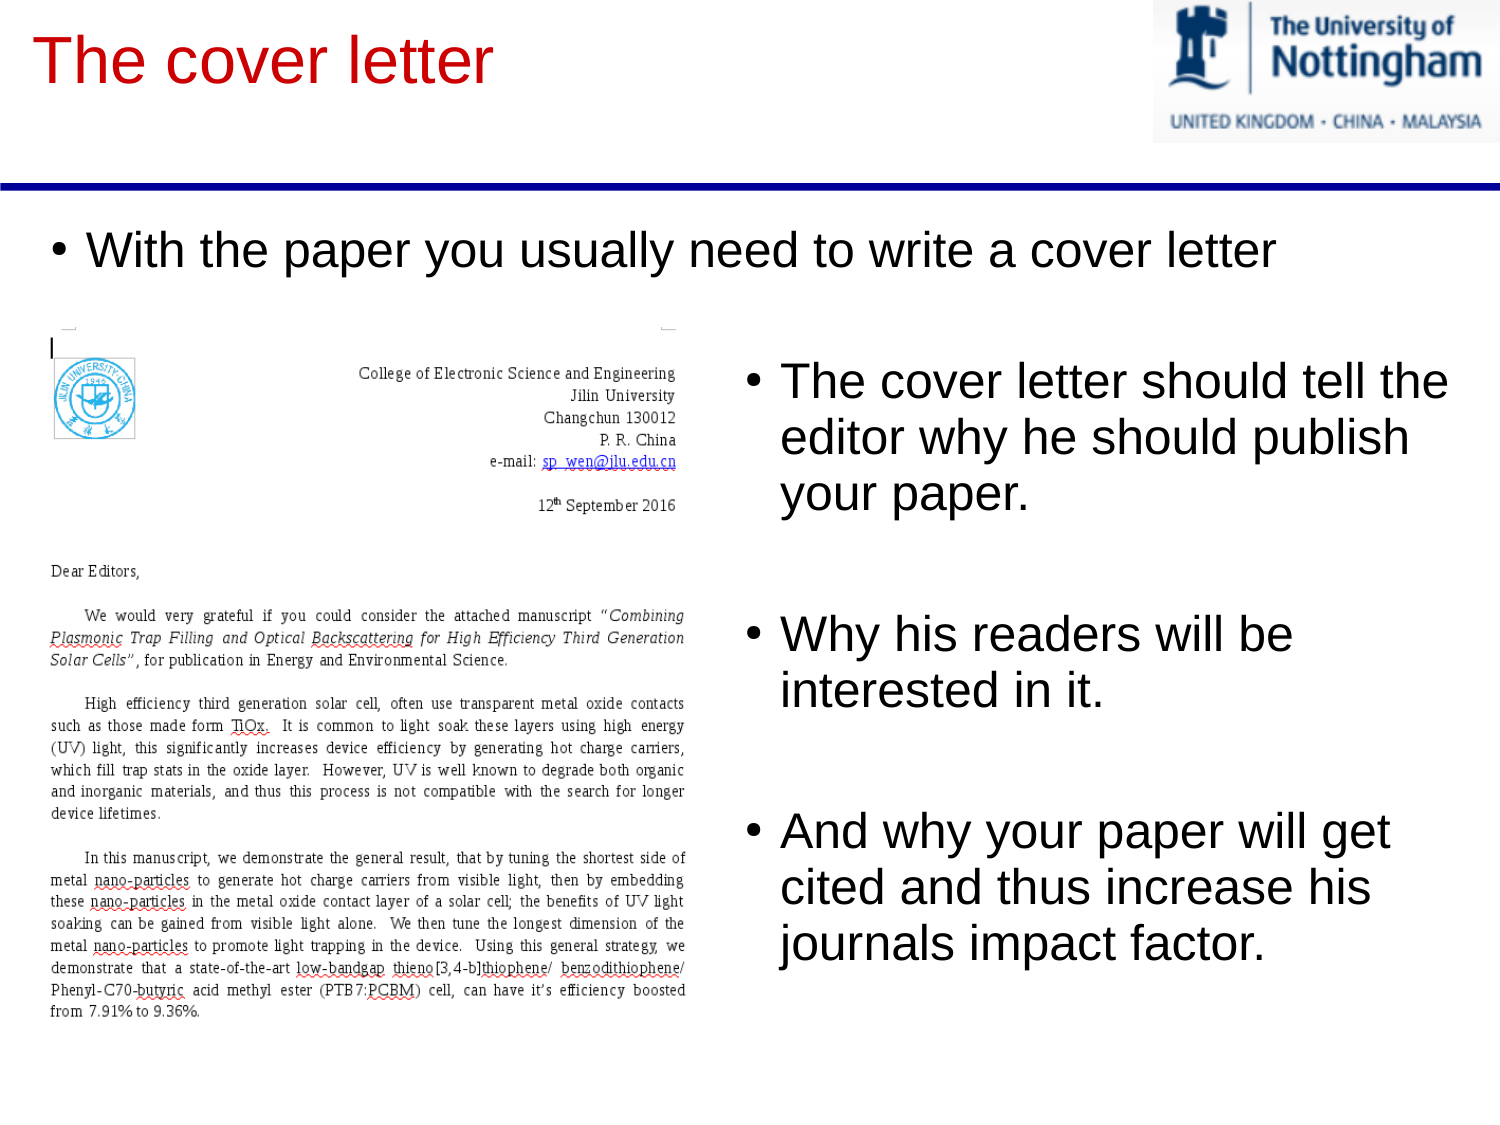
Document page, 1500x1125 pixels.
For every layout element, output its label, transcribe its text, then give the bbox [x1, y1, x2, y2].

text_box The cover letter [17, 15, 1148, 199]
text_box The cover letter should tell the editor why he should publish your paper. Why his readers will be interested in it. And why your paper will get cited and thus increase his journals impact factor. [730, 345, 1481, 979]
picture [1153, 0, 1500, 143]
text_box With the paper you usually need to write a cover letter [35, 214, 1402, 397]
picture [37, 327, 698, 1023]
